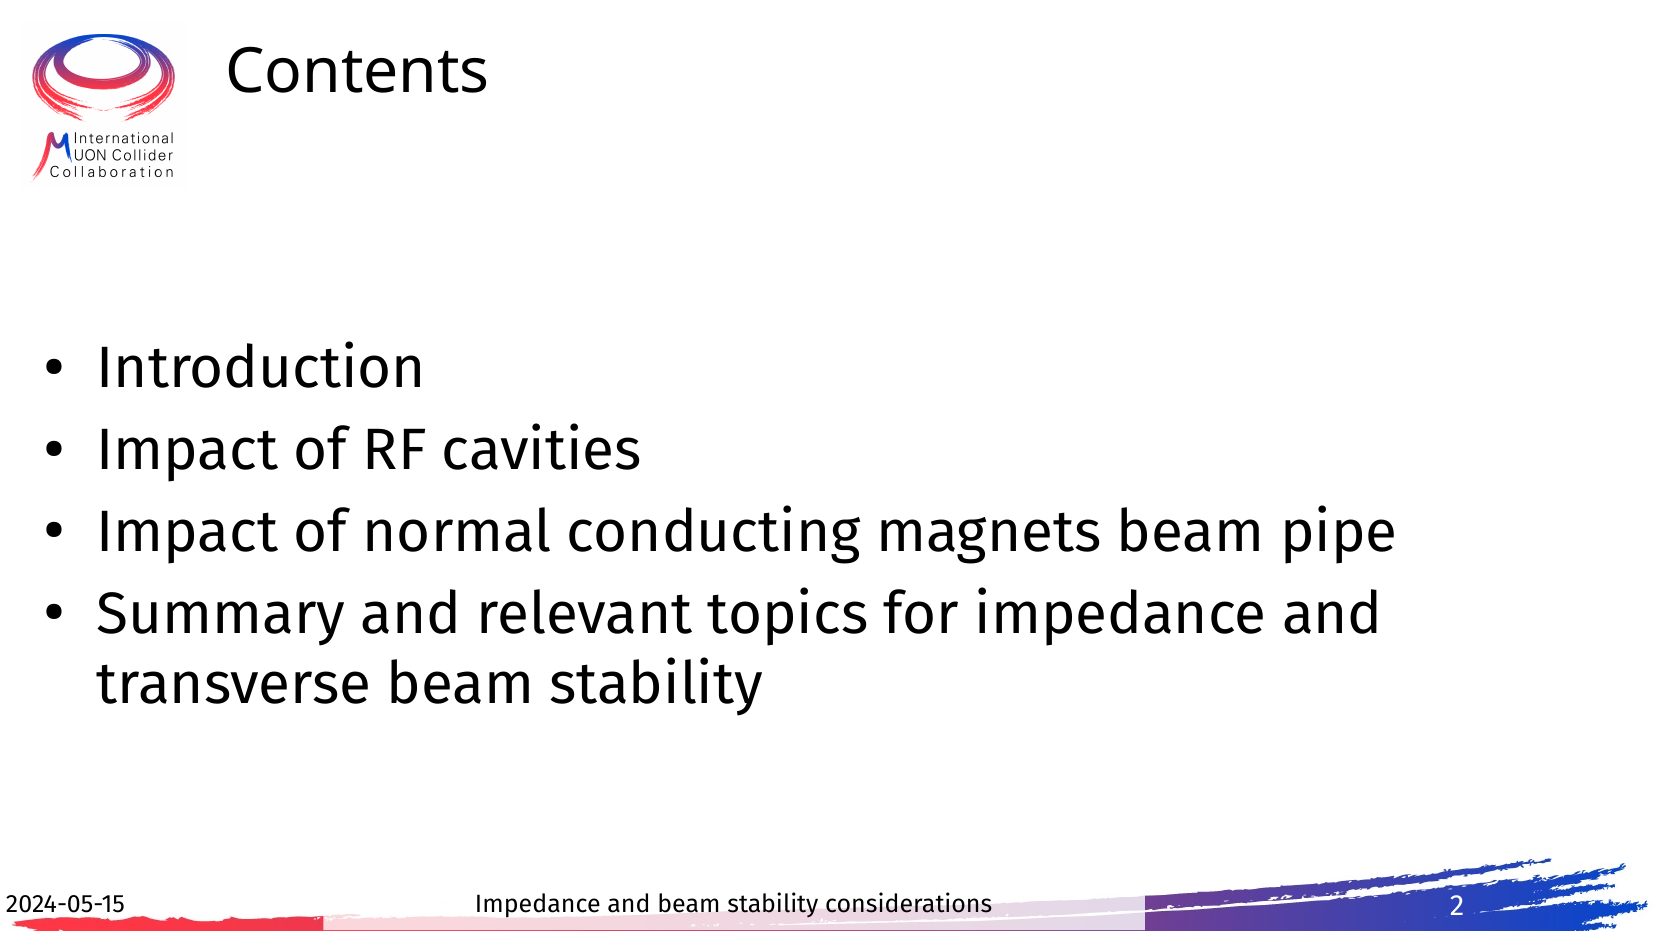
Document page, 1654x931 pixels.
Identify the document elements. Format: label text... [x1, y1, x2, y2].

picture [21, 21, 188, 189]
list Introduction Impact of RF cavities Impact of normal conducting magnets beam pipe Summary and relevant topics for impedance and transverse beam stability [25, 333, 1619, 716]
picture [0, 848, 1654, 931]
title Contents [225, 25, 1571, 188]
